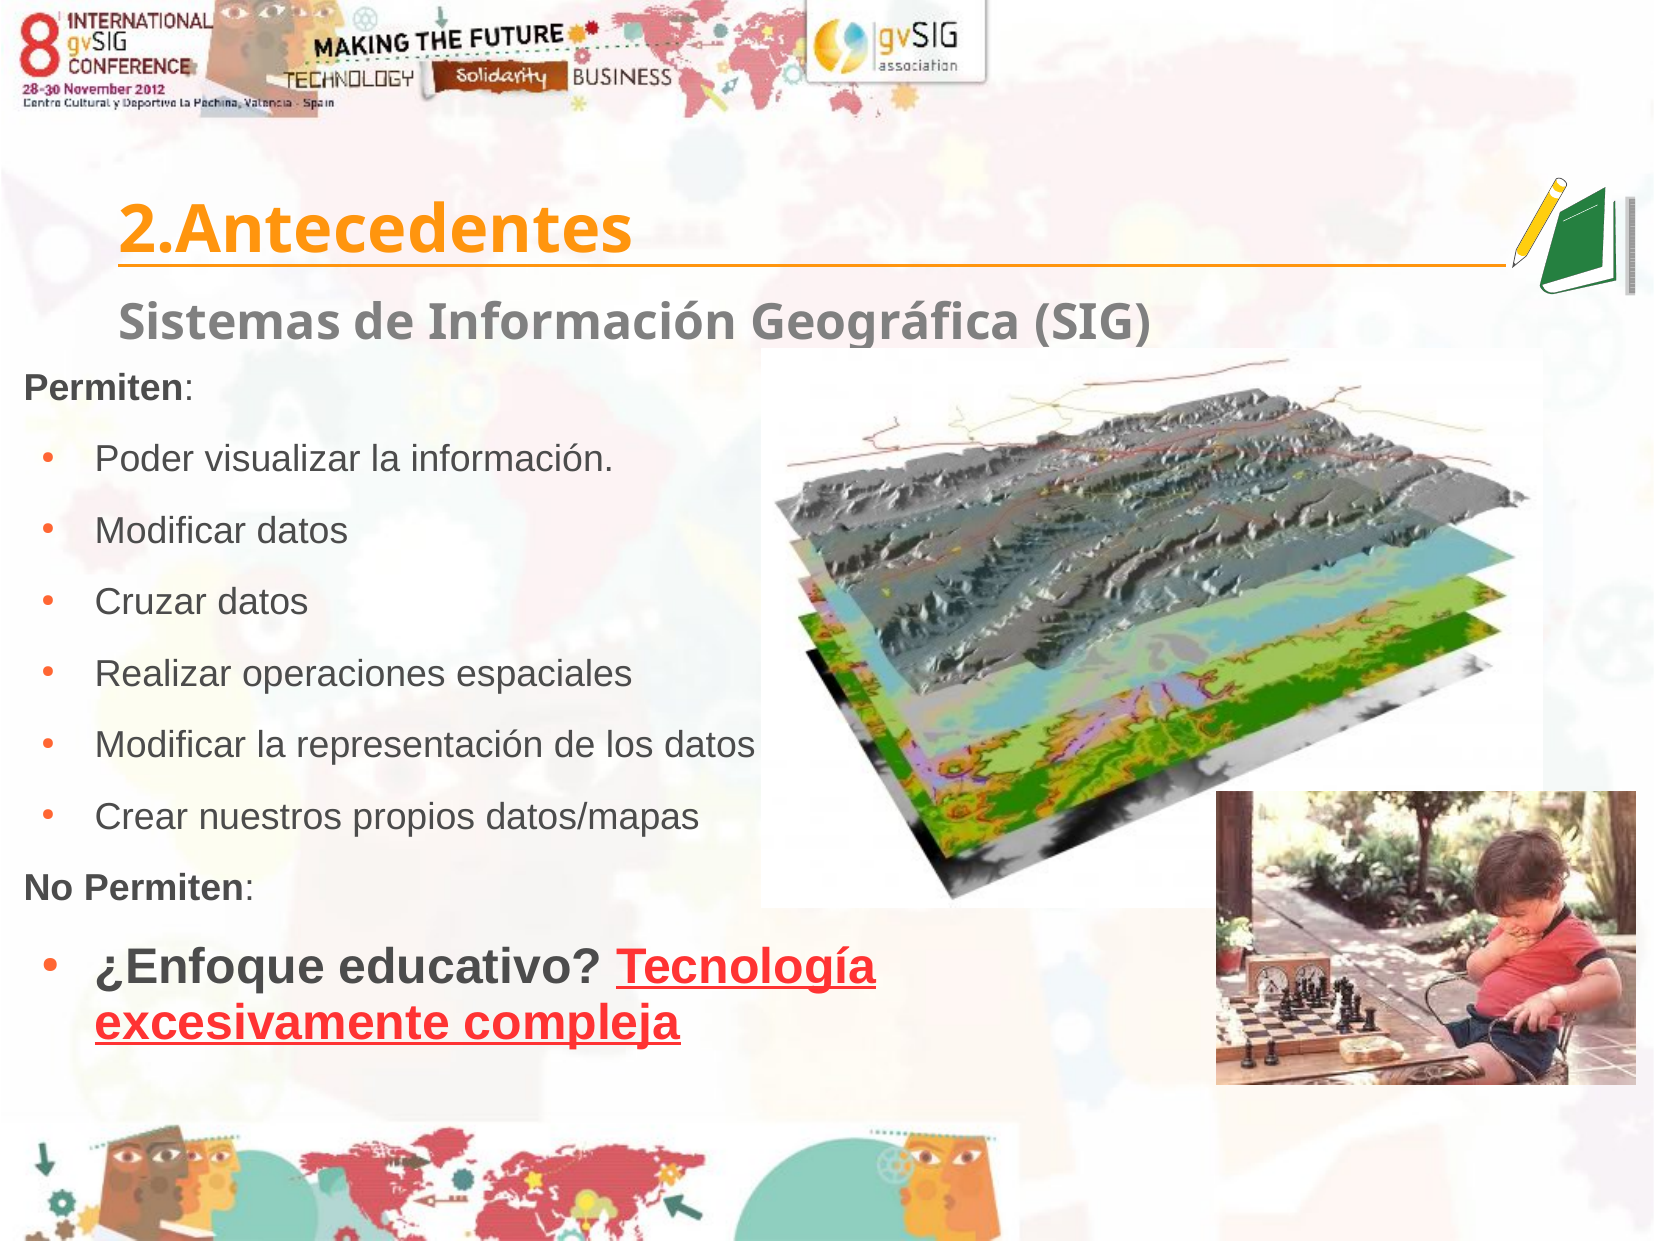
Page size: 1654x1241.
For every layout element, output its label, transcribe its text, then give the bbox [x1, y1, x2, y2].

title Sistemas de Información Geográfica (SIG) [118, 276, 1477, 365]
list Permiten: Poder visualizar la información. Modificar datos Cruzar datos Realizar operaciones espaciales Modificar la representación de los datos Crear nuestros propios datos/mapas No Permiten: ¿Enfoque educativo? Tecnología excesivamente compleja [23, 366, 981, 1241]
picture [1, 0, 1654, 1241]
title 2.Antecedentes [118, 187, 1511, 266]
